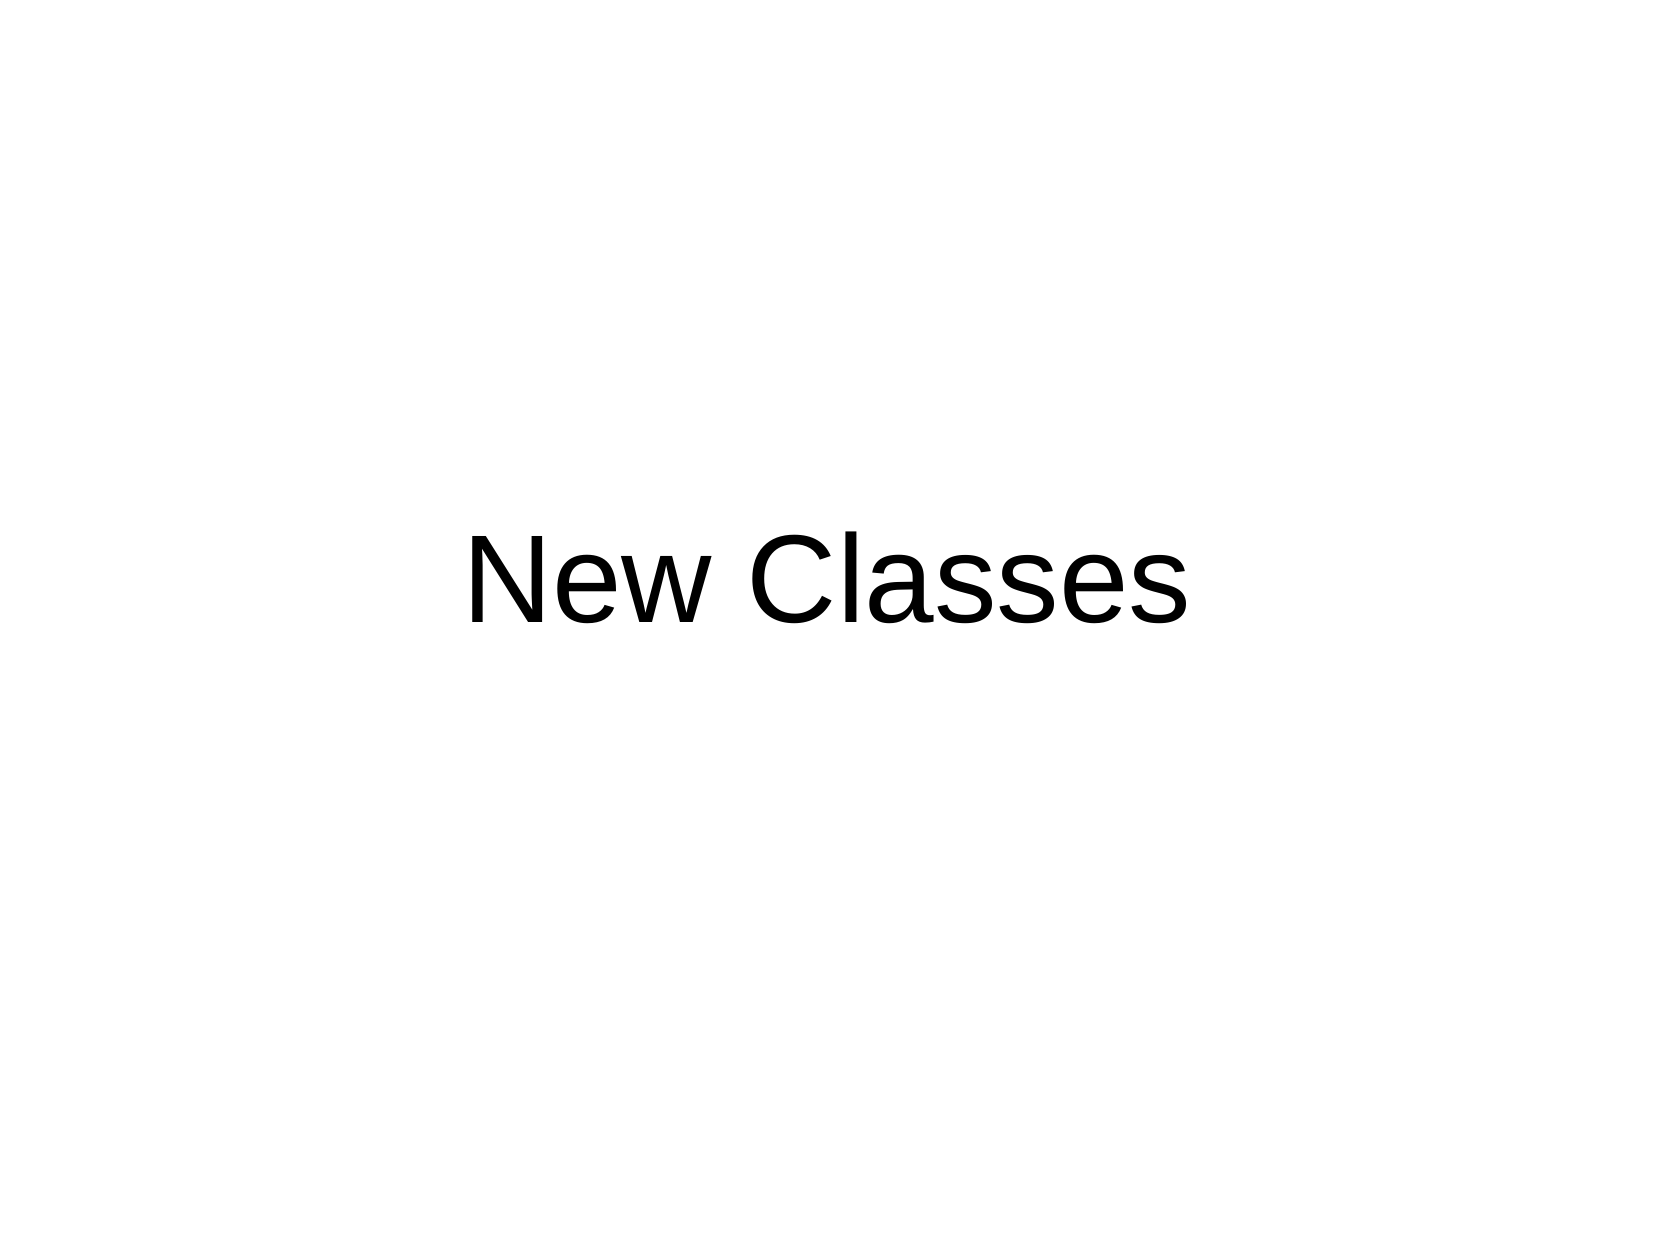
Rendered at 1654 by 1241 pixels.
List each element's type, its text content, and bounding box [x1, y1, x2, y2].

subtitle New Classes [82, 56, 1571, 1102]
